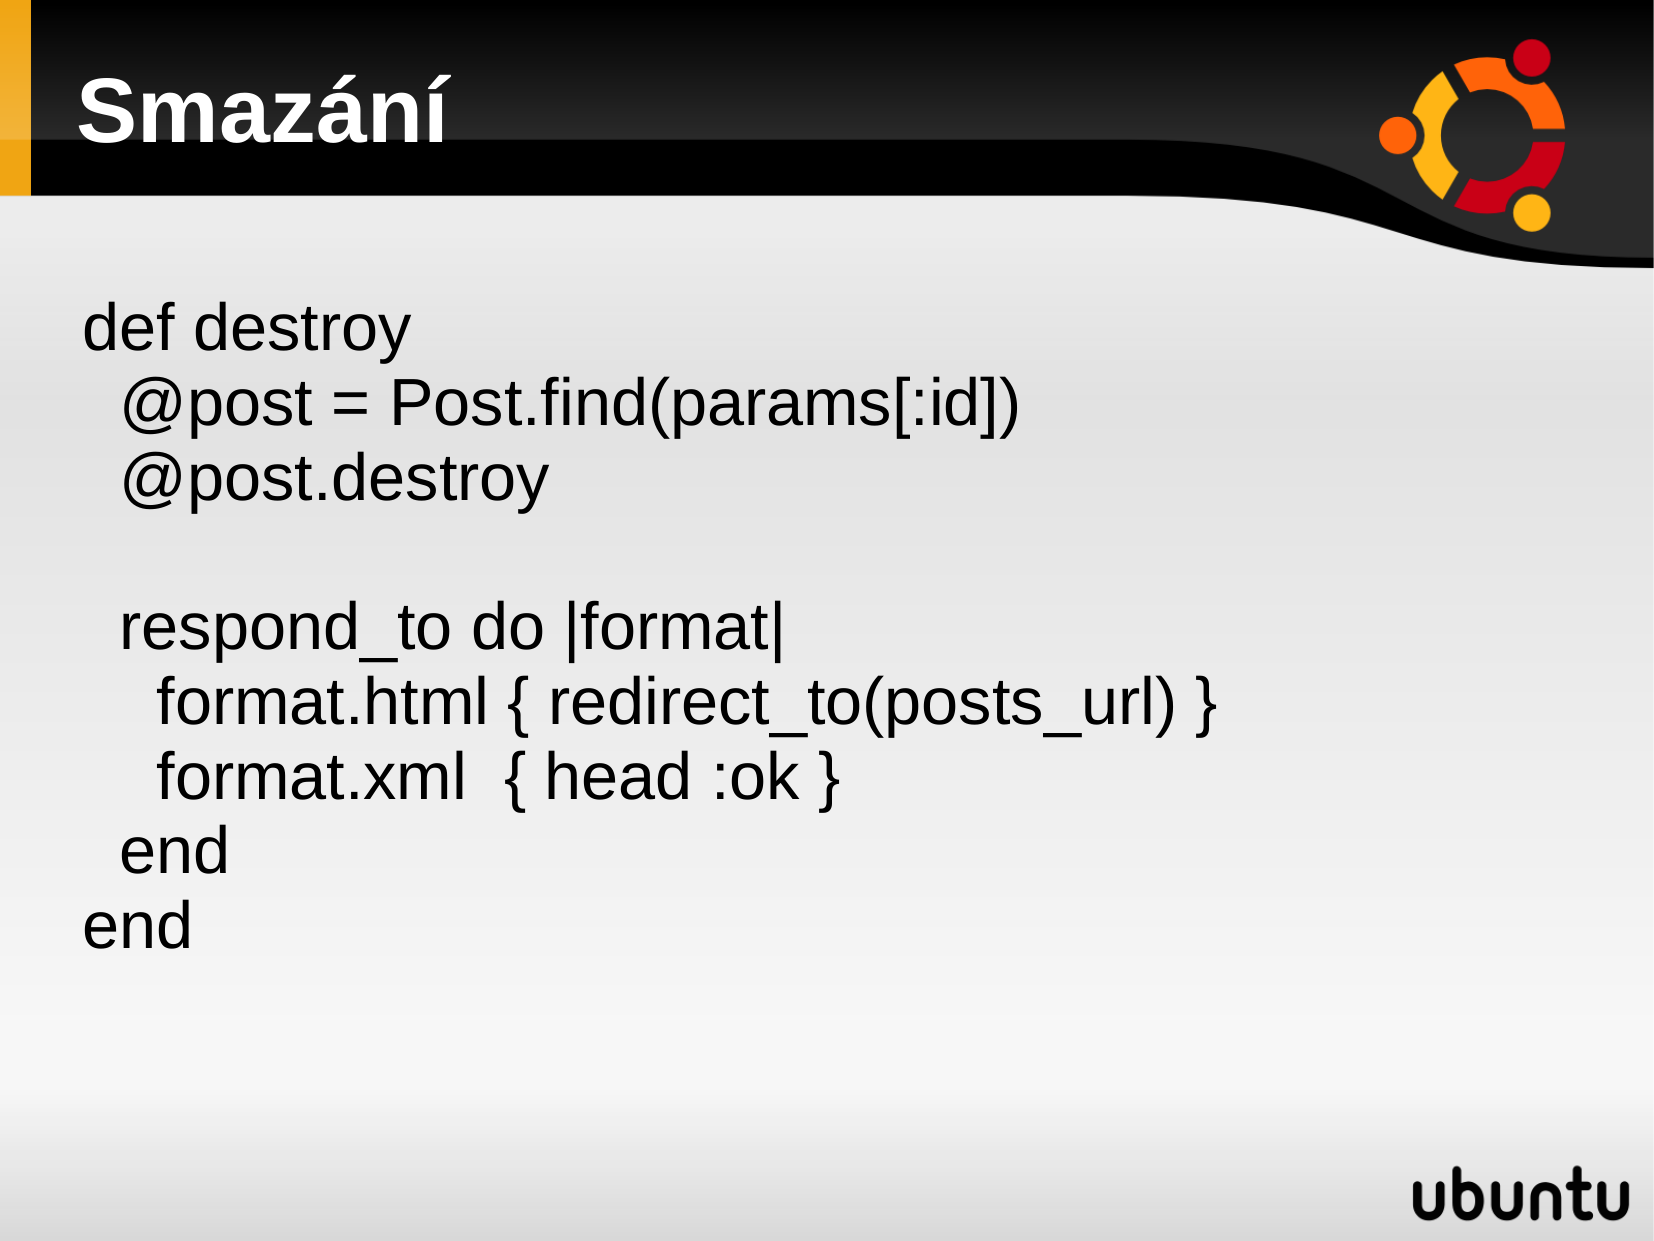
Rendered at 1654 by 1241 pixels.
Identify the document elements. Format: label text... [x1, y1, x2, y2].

list def destroy @post = Post.find(params[:id]) @post.destroy respond_to do |format| format.html { redirect_to(posts_url) } format.xml { head :ok } end end [82, 290, 1571, 1094]
picture [0, 0, 1654, 1241]
title Smazání [76, 14, 1565, 207]
